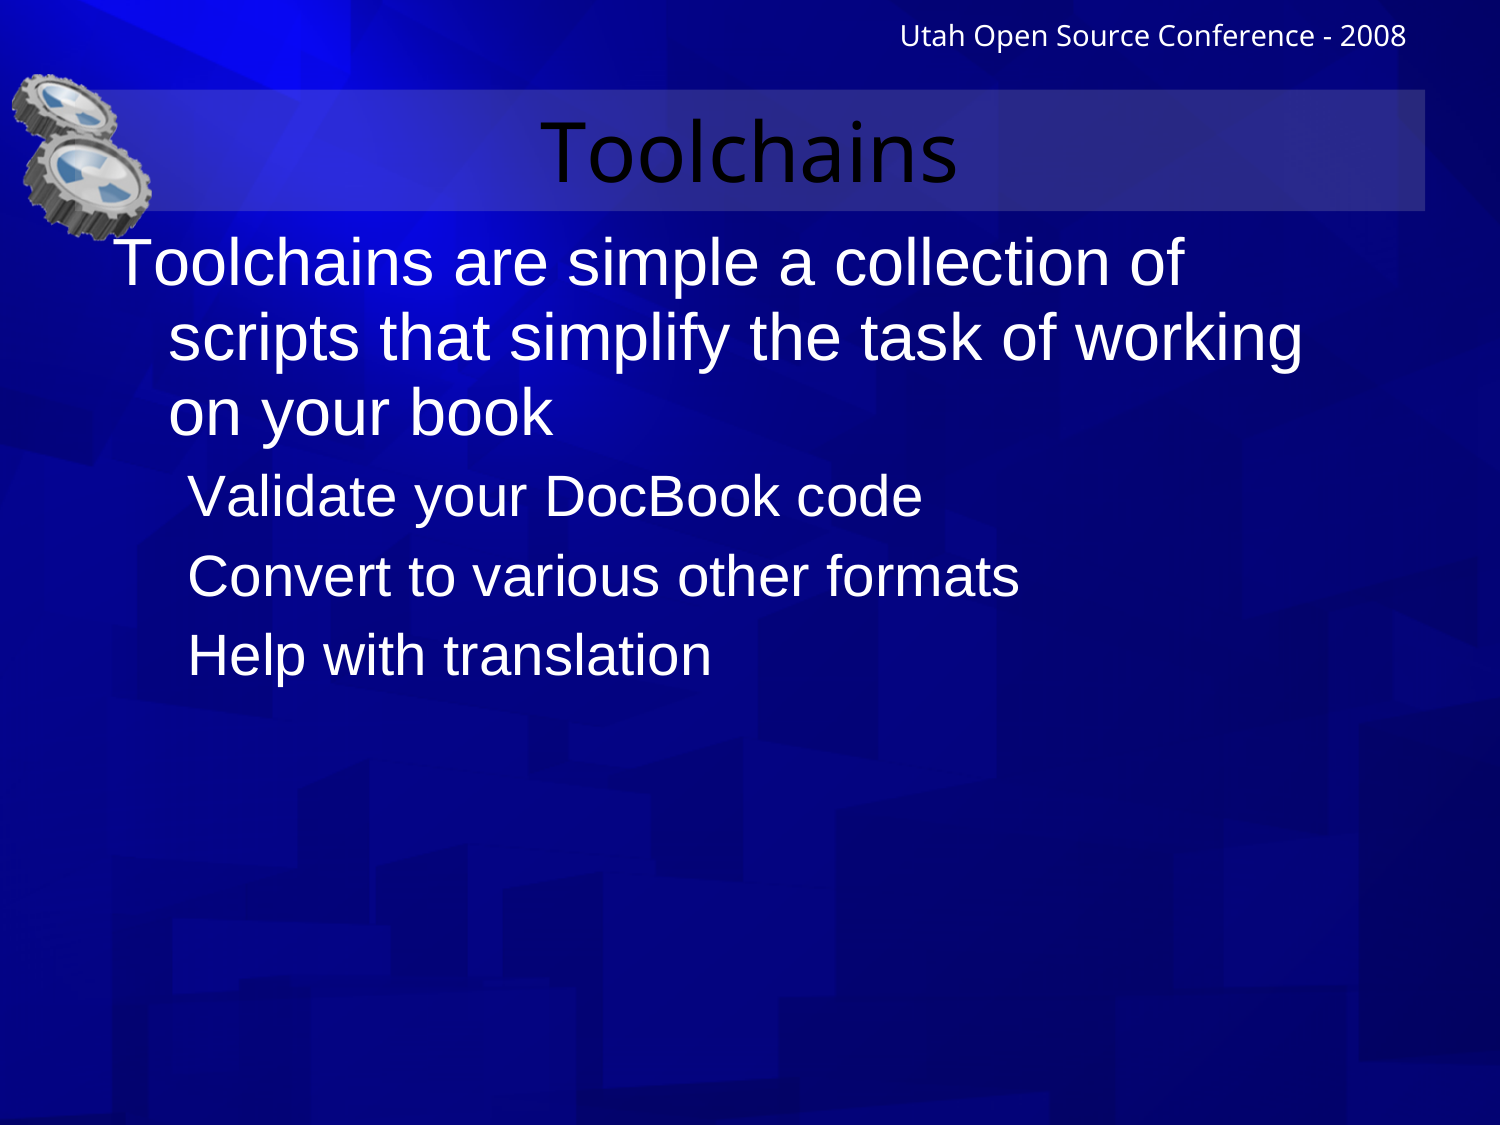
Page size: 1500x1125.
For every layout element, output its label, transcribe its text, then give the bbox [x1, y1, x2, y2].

list Toolchains are simple a collection of scripts that simplify the task of working on your book Validate your DocBook code Convert to various other formats Help with translation [112, 224, 1388, 998]
picture [0, 0, 1500, 1125]
title Toolchains [75, 96, 1426, 204]
